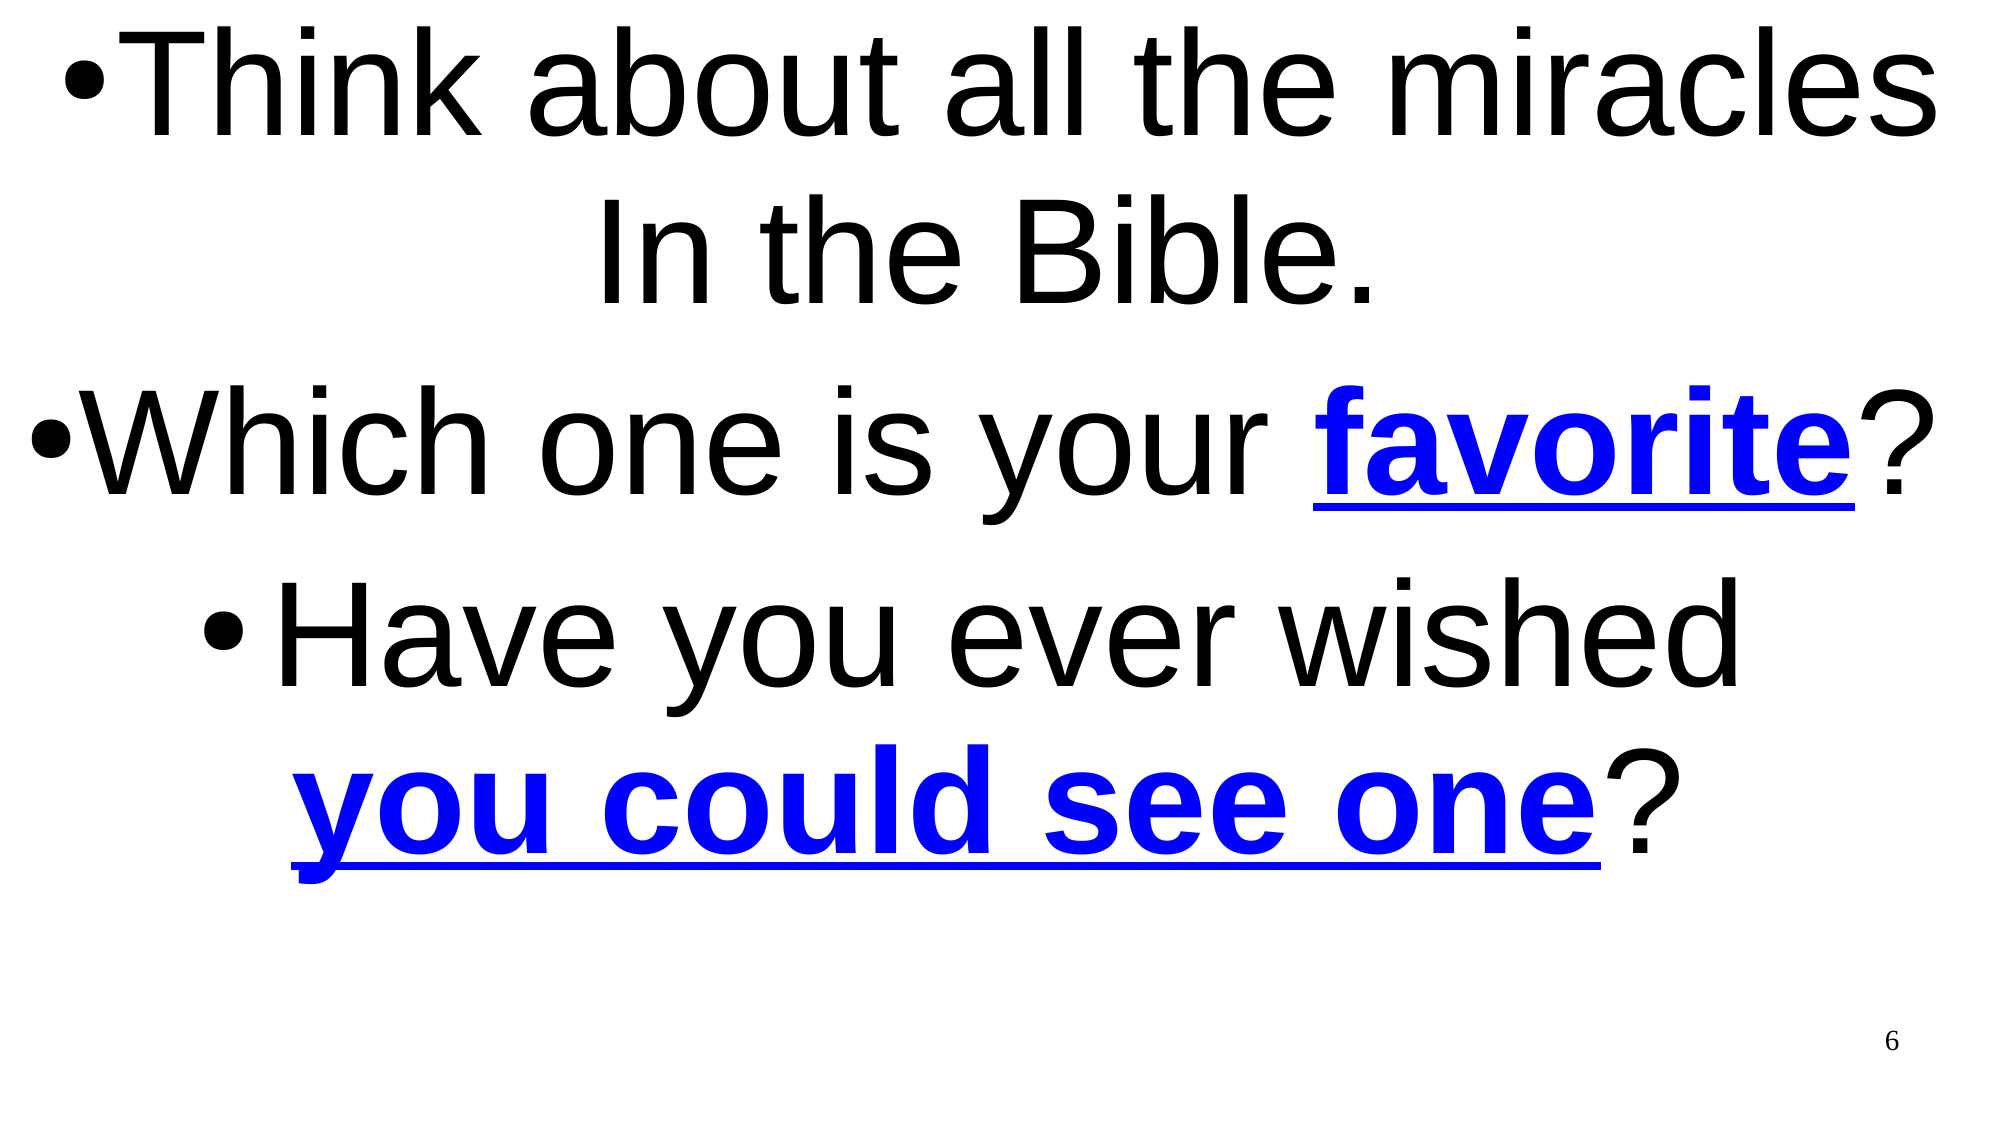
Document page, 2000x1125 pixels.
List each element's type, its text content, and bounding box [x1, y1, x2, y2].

list Think about all the miracles In the Bible. Which one is your favorite? Have you ever wished you could see one? [0, 0, 1996, 1123]
